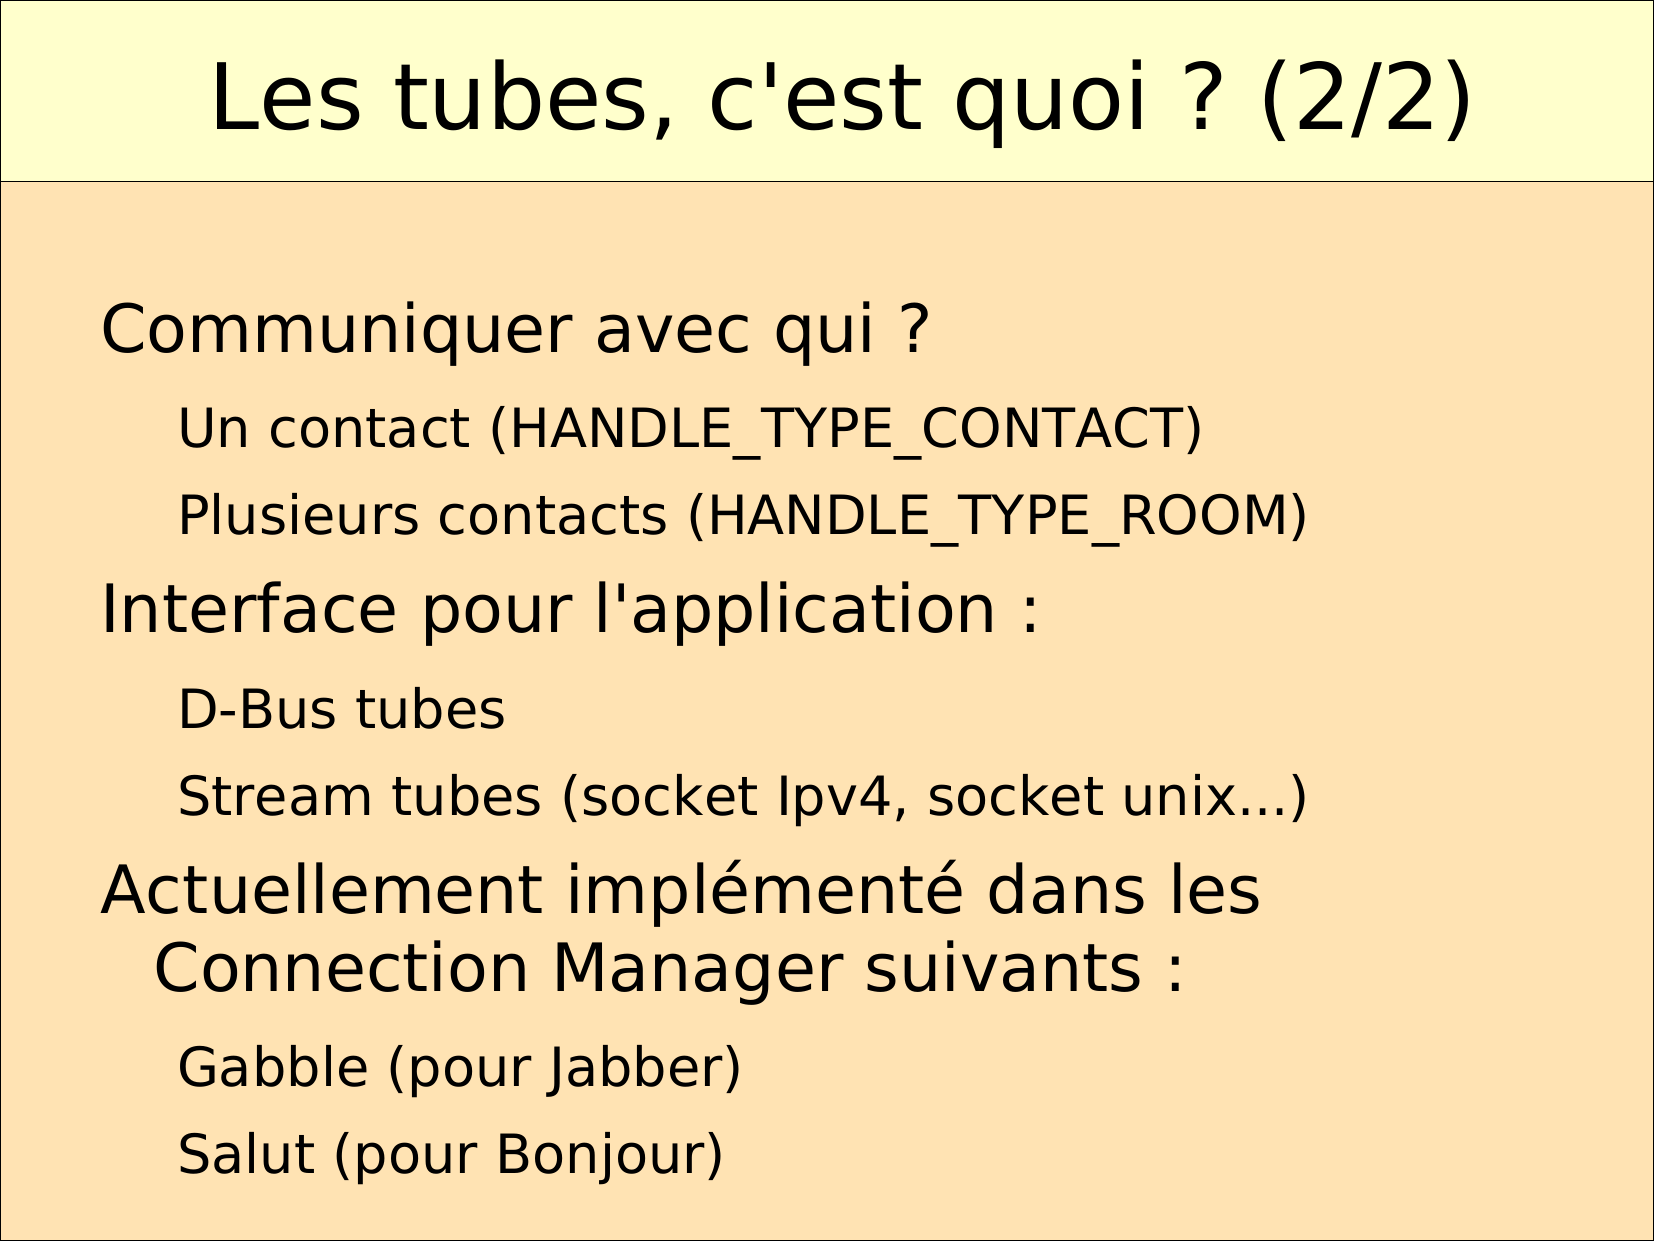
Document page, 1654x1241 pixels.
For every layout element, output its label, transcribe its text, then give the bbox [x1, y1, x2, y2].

list Communiquer avec qui ? Un contact (HANDLE_TYPE_CONTACT) Plusieurs contacts (HANDLE_TYPE_ROOM) Interface pour l'application : D-Bus tubes Stream tubes (socket Ipv4, socket unix...) Actuellement implémenté dans les Connection Manager suivants : Gabble (pour Jabber) Salut (pour Bonjour) [82, 290, 1571, 1187]
title Les tubes, c'est quoi ? (2/2) [135, 43, 1552, 151]
